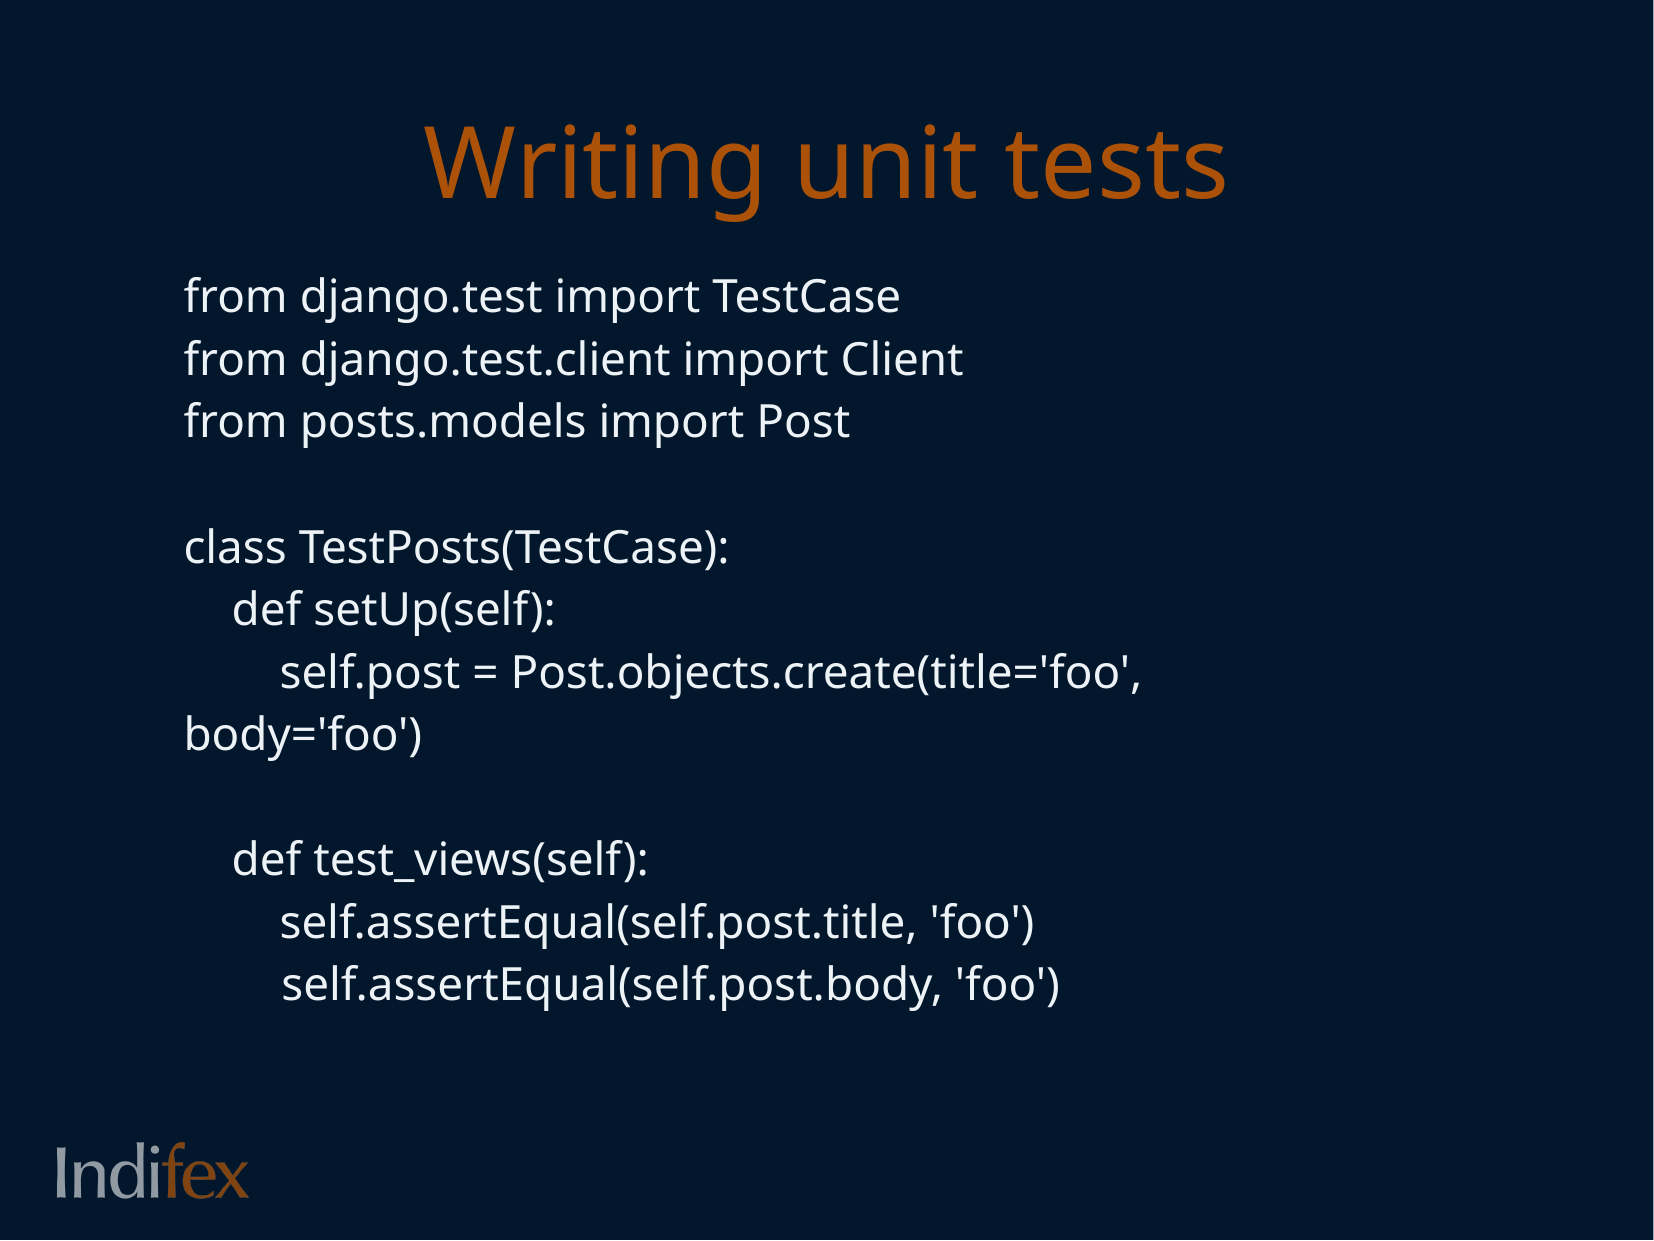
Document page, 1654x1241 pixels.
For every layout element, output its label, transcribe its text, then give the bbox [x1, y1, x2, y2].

text_box from django.test import TestCase from django.test.client import Client from posts.models import Post class TestPosts(TestCase): def setUp(self): self.post = Post.objects.create(title='foo', body='foo') def test_views(self): self.assertEqual(self.post.title, 'foo') self.assertEqual(self.post.body, 'foo') [168, 256, 1392, 866]
picture [56, 1142, 249, 1241]
title Writing unit tests [82, 49, 1571, 257]
